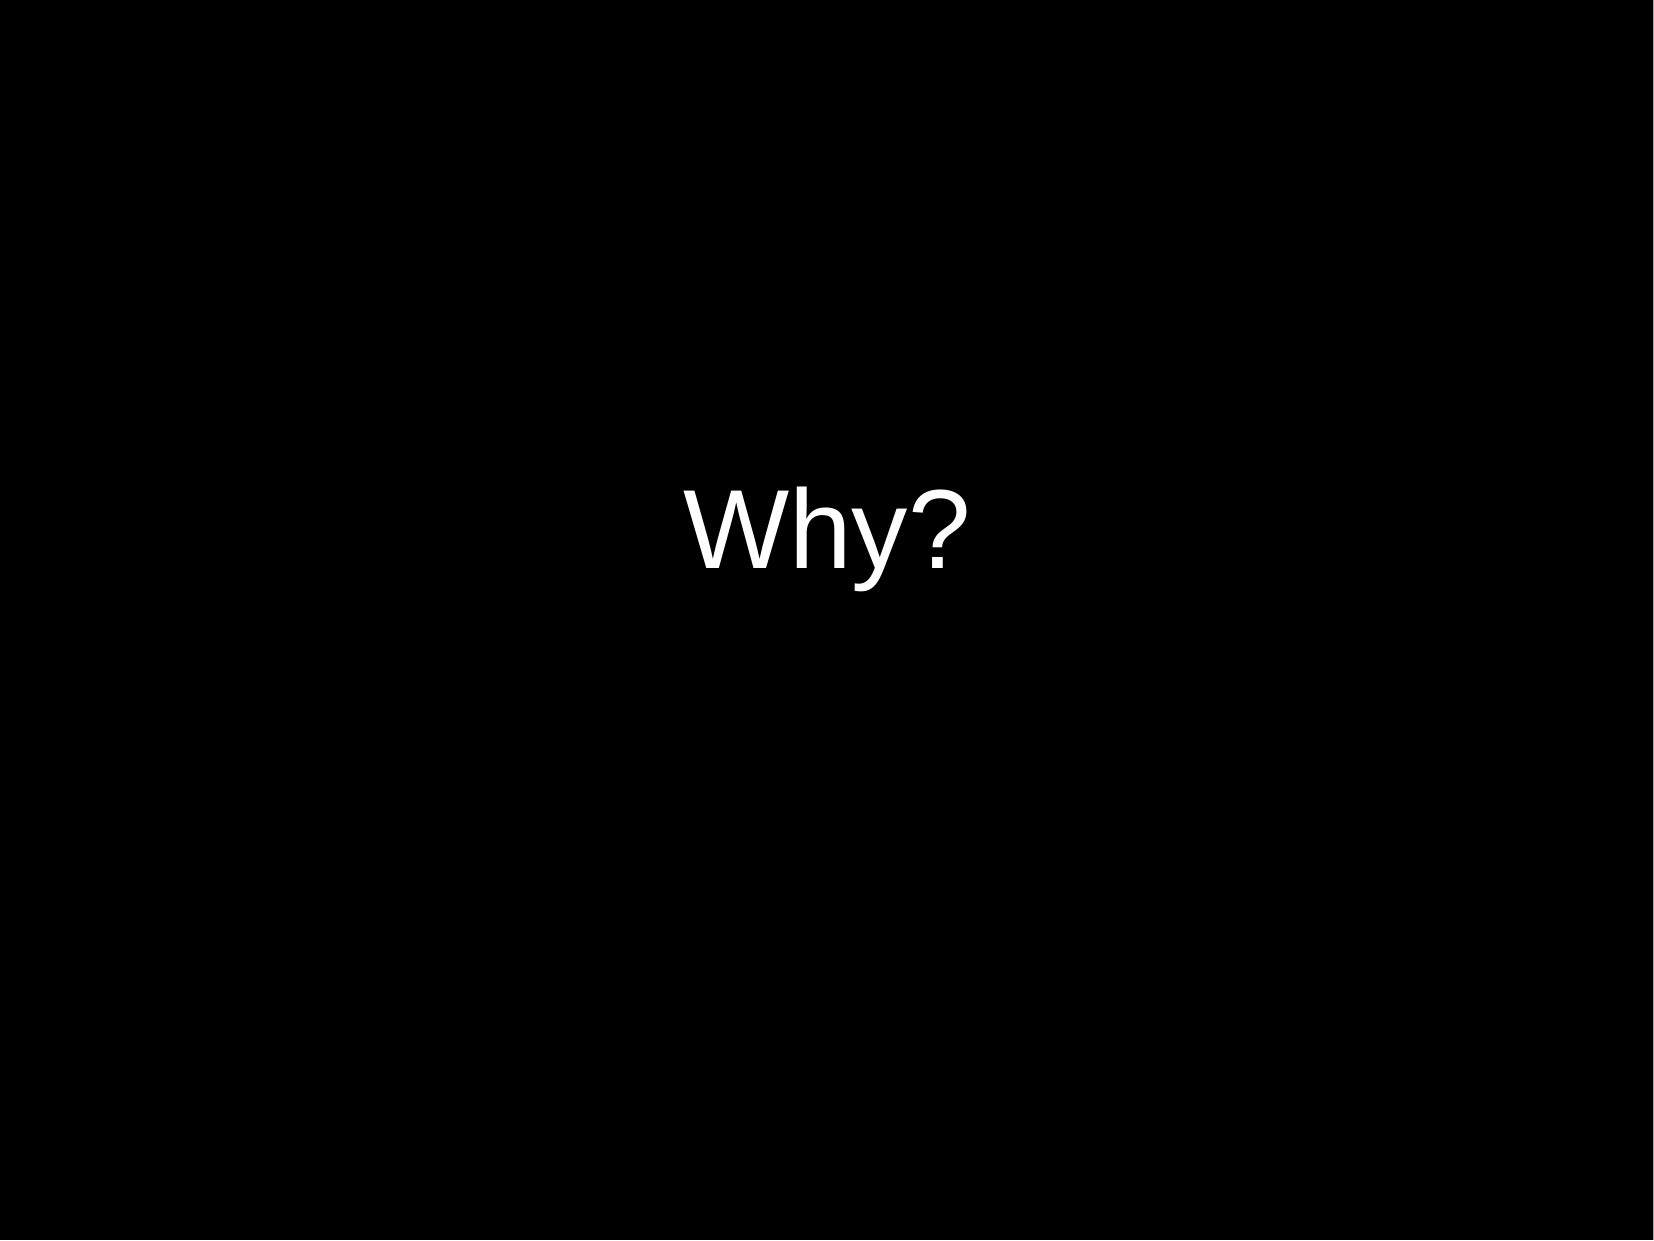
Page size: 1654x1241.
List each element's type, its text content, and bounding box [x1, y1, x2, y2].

subtitle Why? [82, 49, 1571, 1010]
